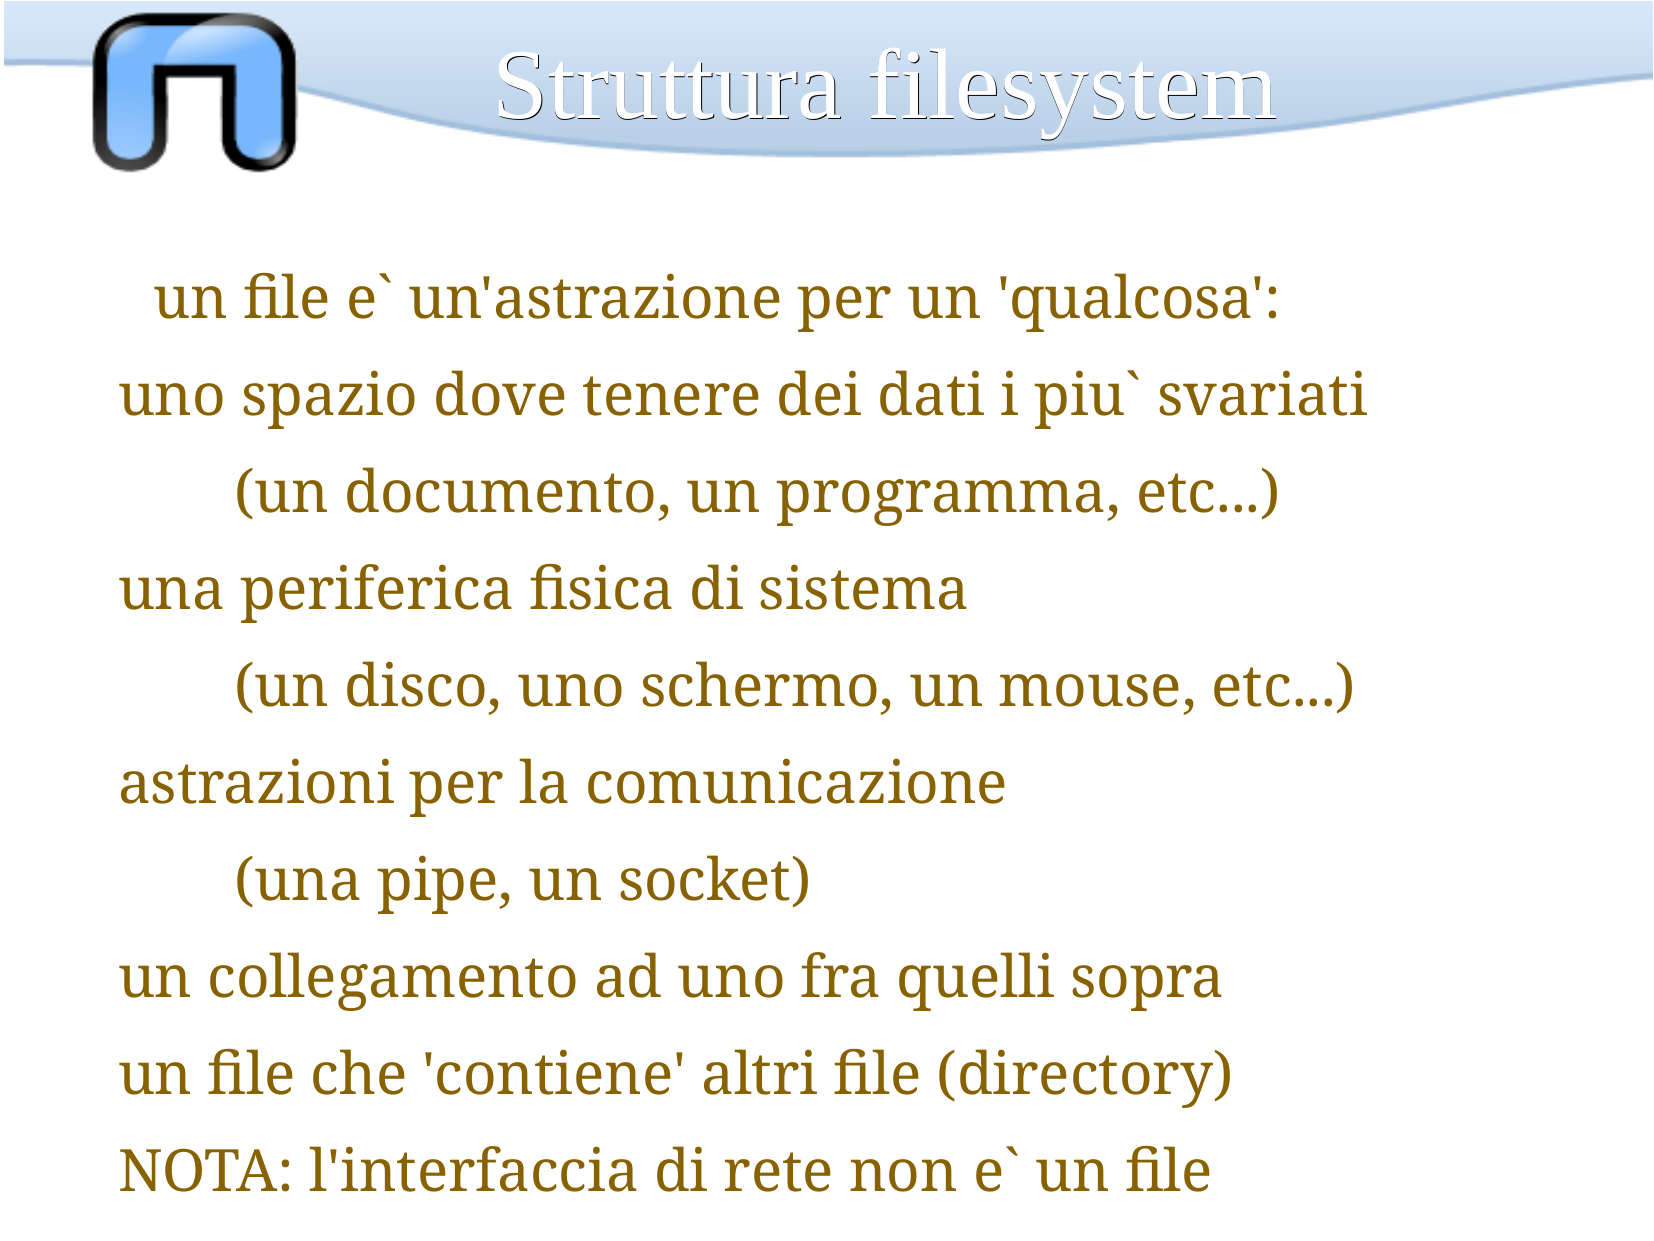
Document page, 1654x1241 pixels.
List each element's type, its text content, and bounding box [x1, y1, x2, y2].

list un file e` un'astrazione per un 'qualcosa': uno spazio dove tenere dei dati i piu` svariati (un documento, un programma, etc...) una periferica fisica di sistema (un disco, uno schermo, un mouse, etc...) astrazioni per la comunicazione (una pipe, un socket) un collegamento ad uno fra quelli sopra un file che 'contiene' altri file (directory) NOTA: l'interfaccia di rete non e` un file [118, 256, 1621, 1241]
text_box Struttura filesystem [472, 29, 1300, 266]
picture [0, 0, 1654, 1241]
